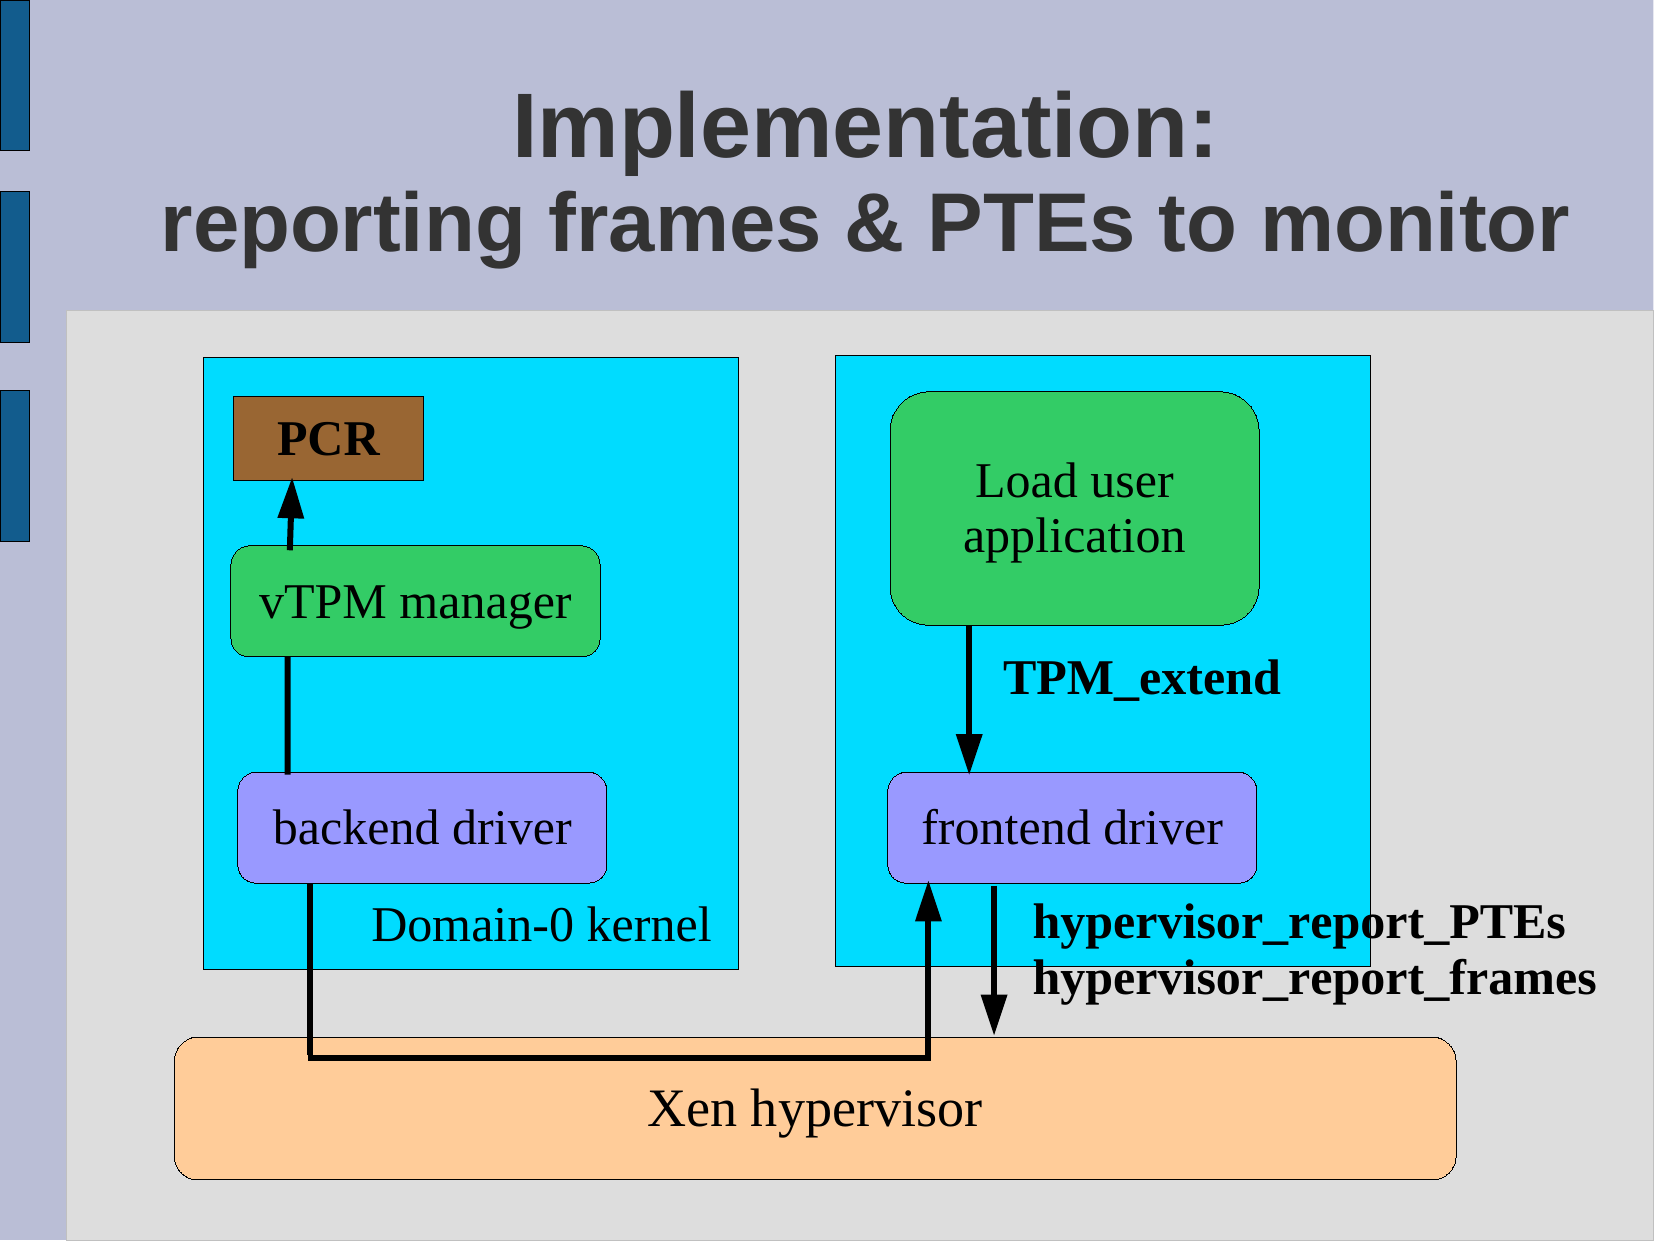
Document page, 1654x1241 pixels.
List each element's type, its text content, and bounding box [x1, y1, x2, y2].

text_box Xen hypervisor [174, 1037, 1457, 1180]
text_box PCR [233, 396, 424, 481]
text_box [203, 357, 739, 970]
text_box Load user application [890, 391, 1260, 626]
text_box hypervisor_report_PTEs hypervisor_report_frames [1032, 894, 1602, 1026]
title Implementation: reporting frames & PTEs to monitor [115, 55, 1617, 288]
text_box TPM_extend [1003, 649, 1298, 716]
text_box vTPM manager [230, 545, 601, 657]
text_box frontend driver [887, 772, 1257, 884]
text_box Xen hypervisor [313, 1037, 925, 1055]
text_box [835, 355, 1371, 967]
text_box Domain-0 kernel [371, 896, 732, 958]
text_box backend driver [237, 772, 607, 884]
